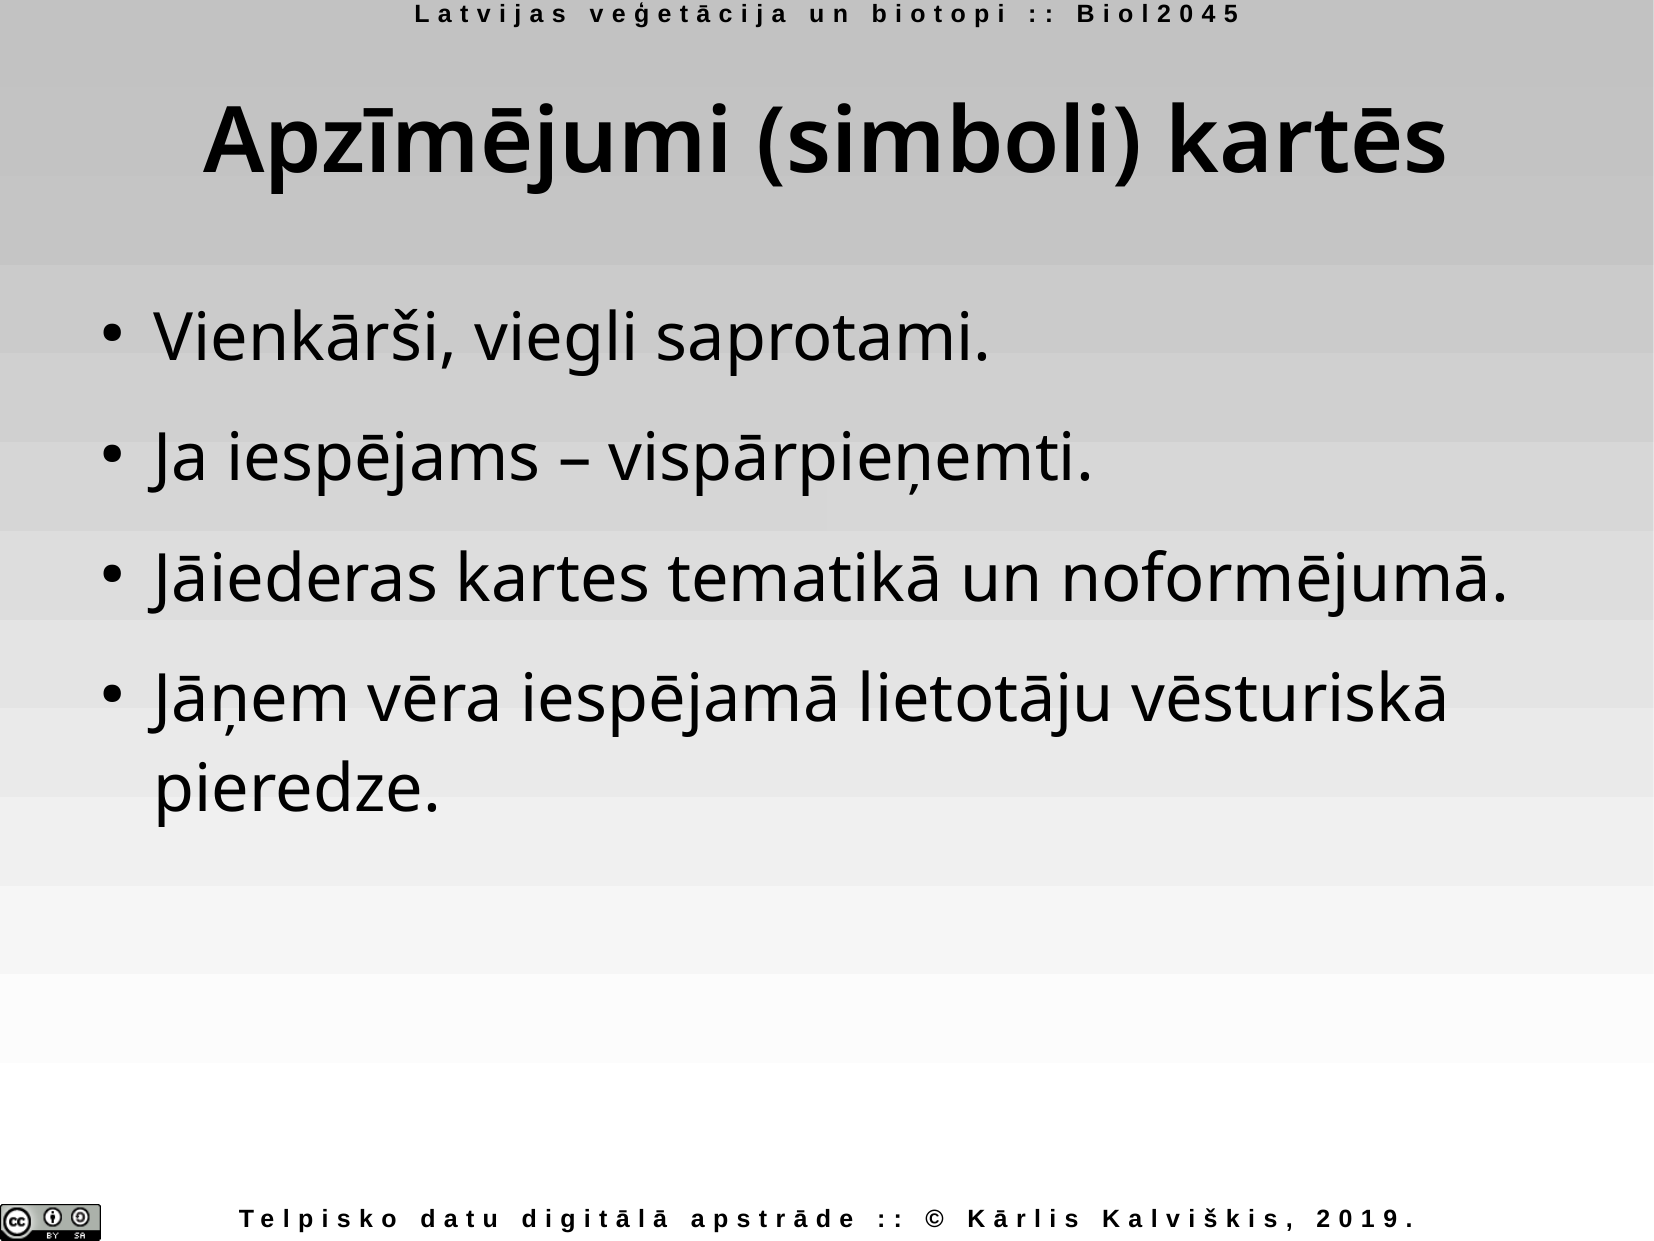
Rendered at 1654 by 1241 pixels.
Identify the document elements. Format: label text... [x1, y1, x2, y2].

list Vienkārši, viegli saprotami. Ja iespējams – vispārpieņemti. Jāiederas kartes tematikā un noformējumā. Jāņem vēra iespējamā lietotāju vēsturiskā pieredze. [82, 289, 1571, 1113]
title Apzīmējumi (simboli) kartēs [29, 49, 1625, 296]
picture [0, 0, 1654, 1241]
